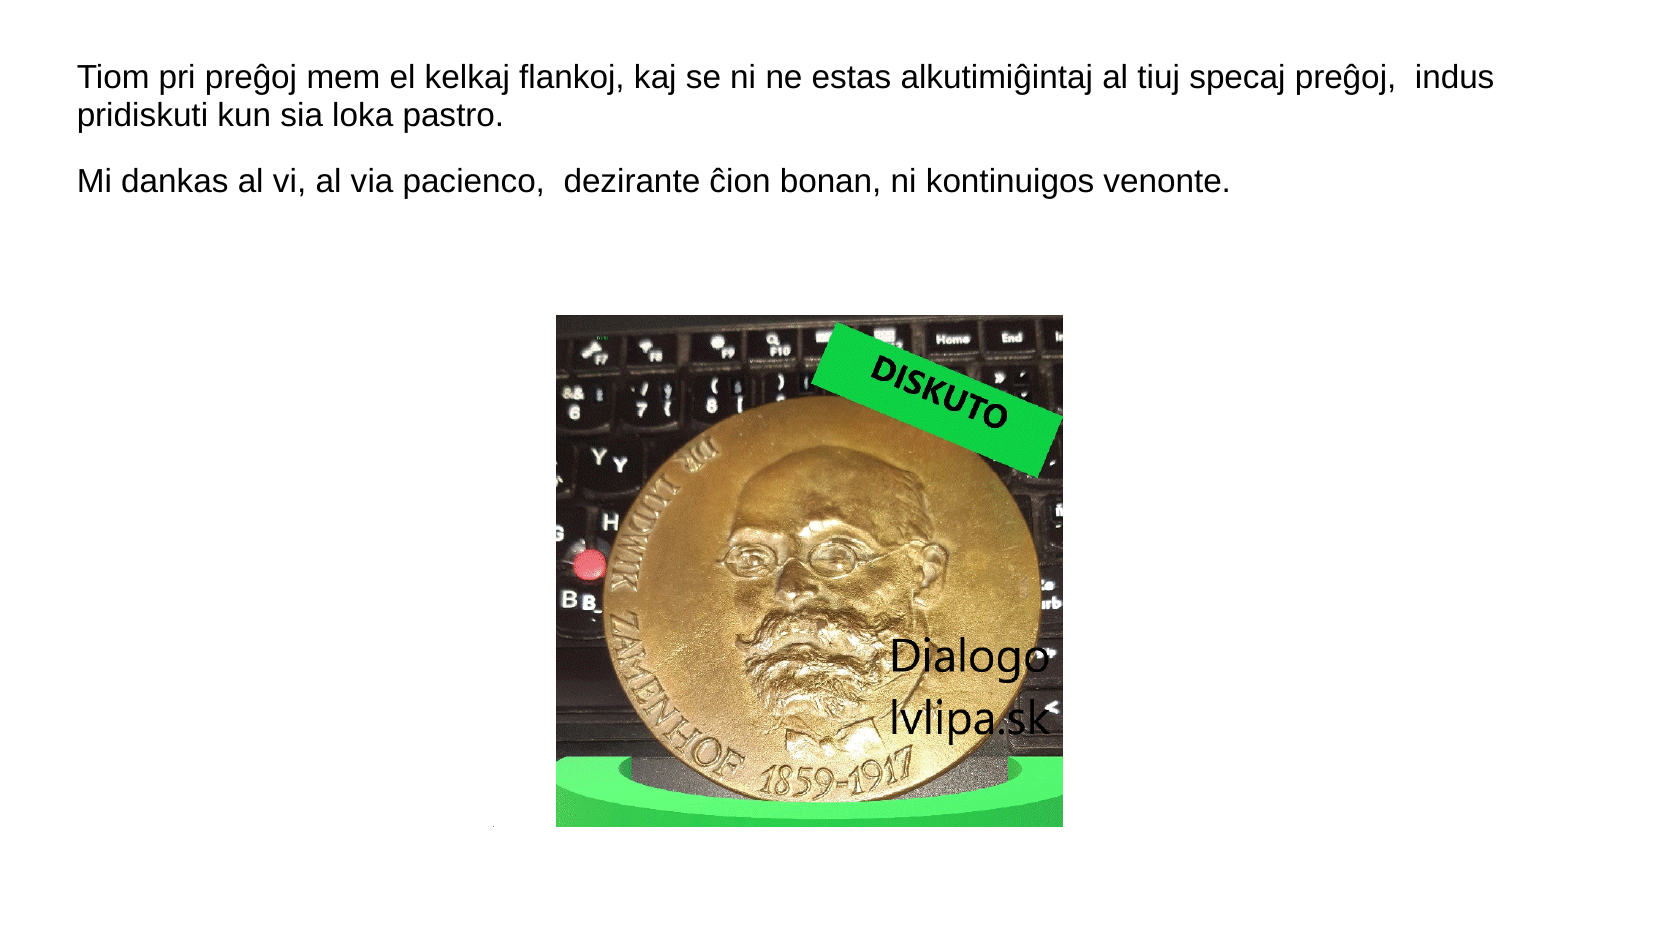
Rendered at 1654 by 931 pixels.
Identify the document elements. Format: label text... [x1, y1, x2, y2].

list Tiom pri preĝoj mem el kelkaj flankoj, kaj se ni ne estas alkutimiĝintaj al tiuj specaj preĝoj, indus pridiskuti kun sia loka pastro. Mi dankas al vi, al via pacienco, dezirante ĉion bonan, ni kontinuigos venonte. [76, 59, 1565, 325]
picture [493, 315, 1123, 827]
